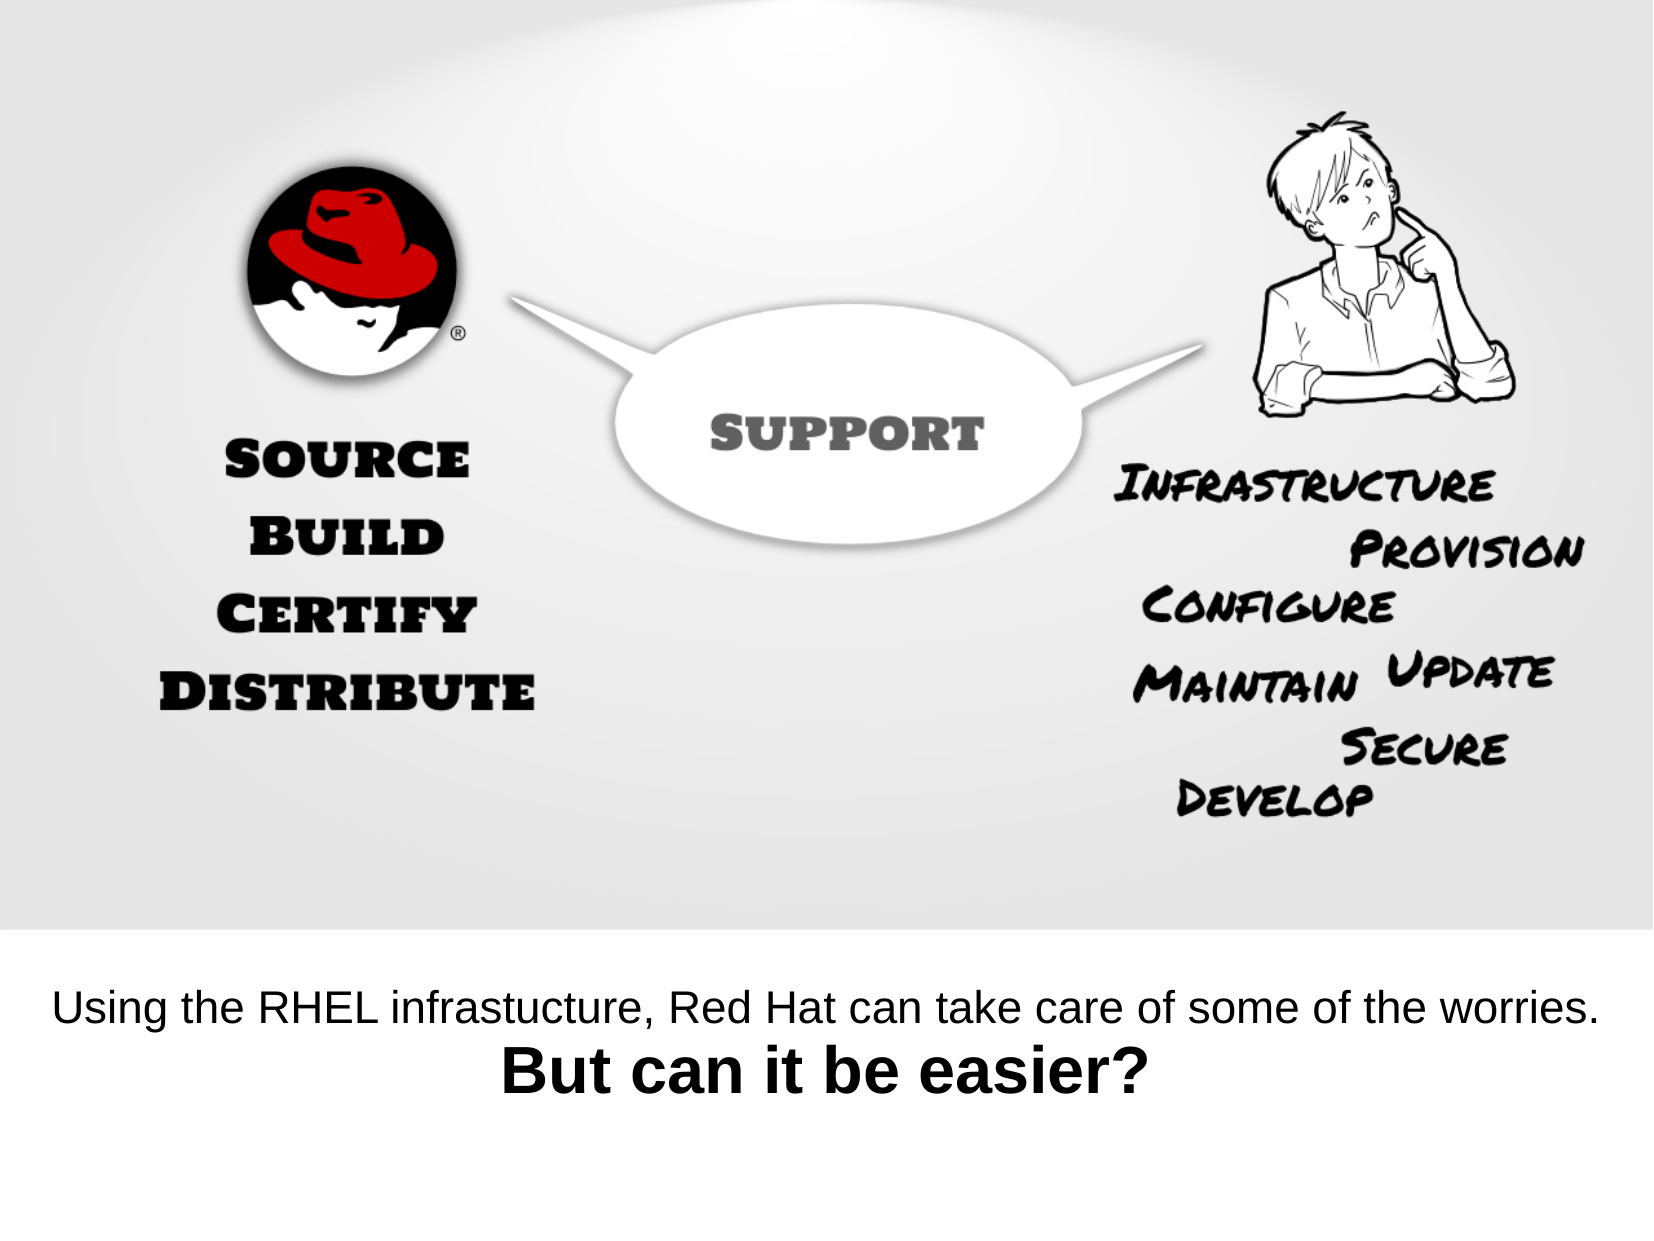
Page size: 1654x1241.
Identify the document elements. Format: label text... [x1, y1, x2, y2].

text_box Using the RHEL infrastucture, Red Hat can take care of some of the worries. But can it be easier? [36, 974, 1617, 1116]
picture [0, 0, 1653, 930]
